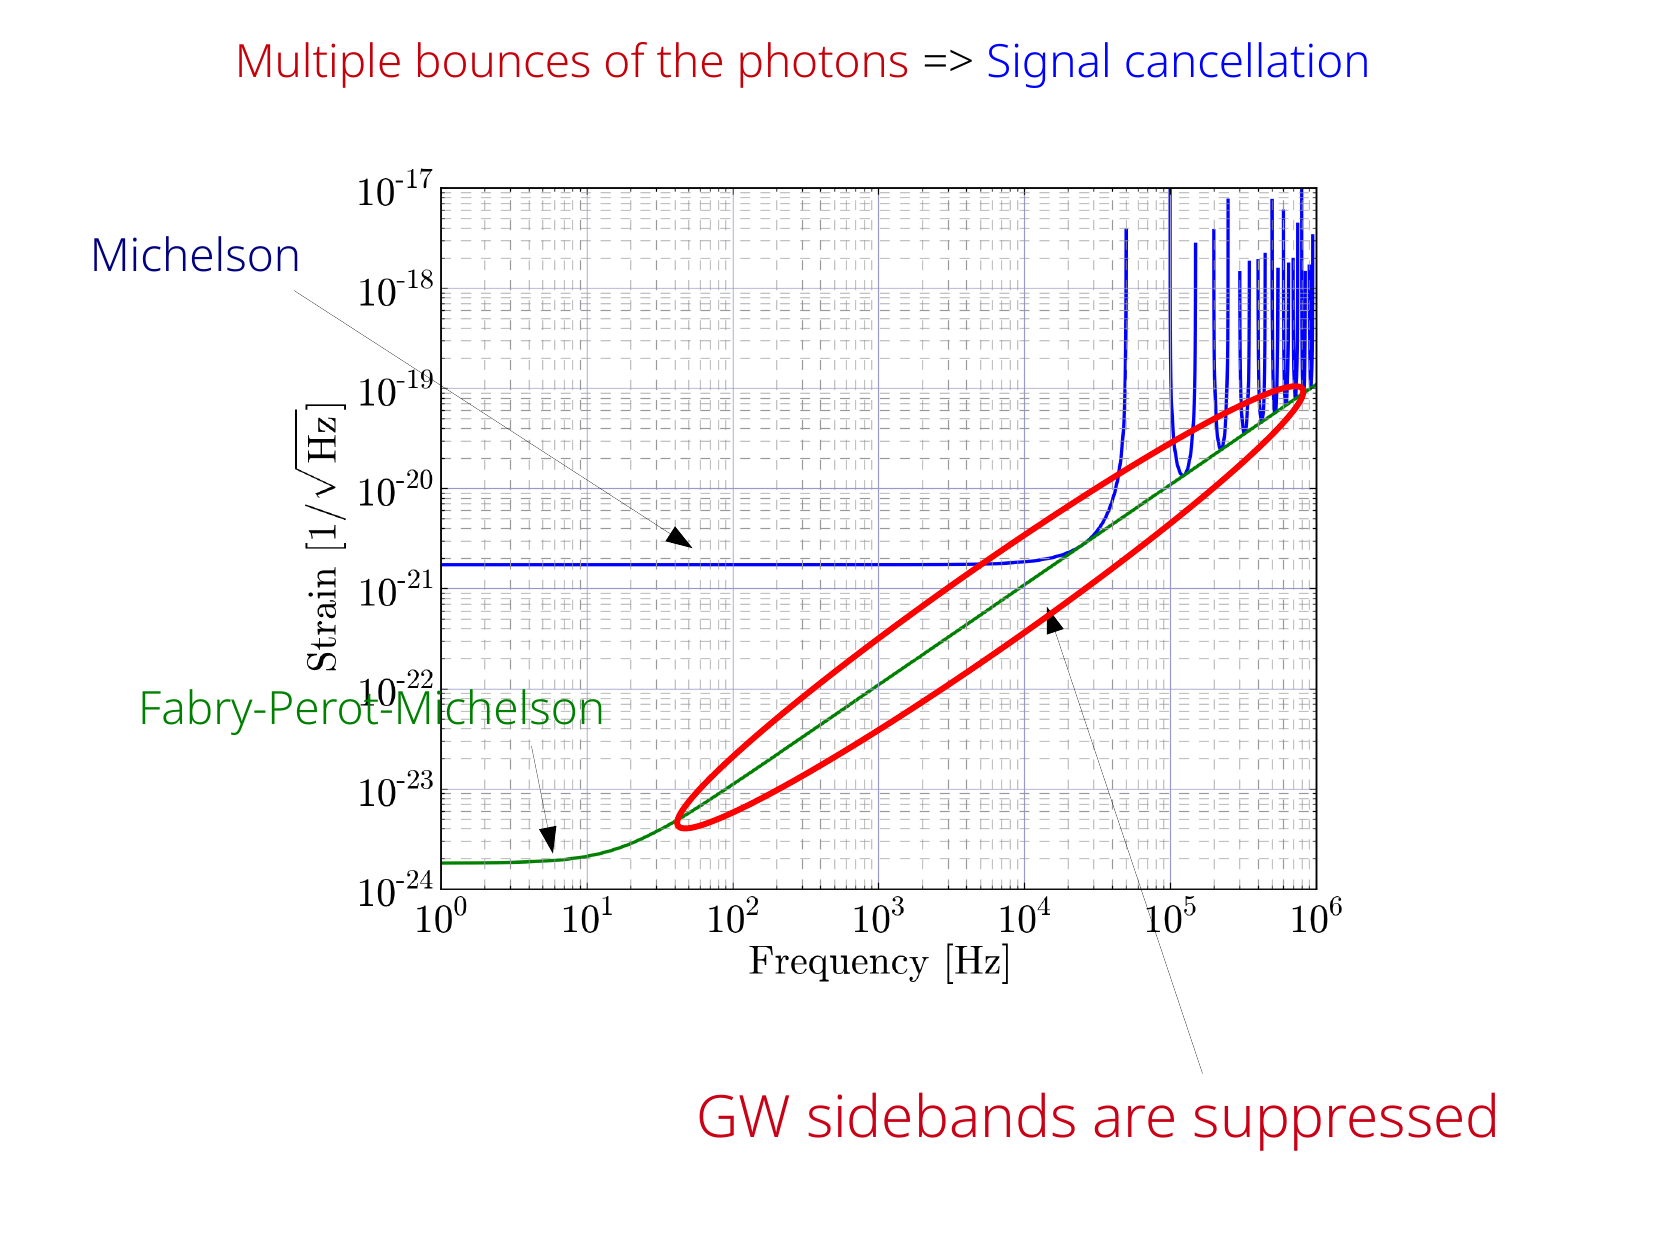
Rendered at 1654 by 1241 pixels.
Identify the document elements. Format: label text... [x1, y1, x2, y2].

text_box GW sidebands are suppressed [681, 1068, 1600, 1171]
text_box Fabry-Perot-Michelson [123, 668, 670, 752]
picture [276, 157, 1353, 996]
text_box Michelson [75, 215, 334, 299]
picture [681, 390, 1300, 825]
text_box Multiple bounces of the photons => Signal cancellation [219, 21, 1498, 106]
